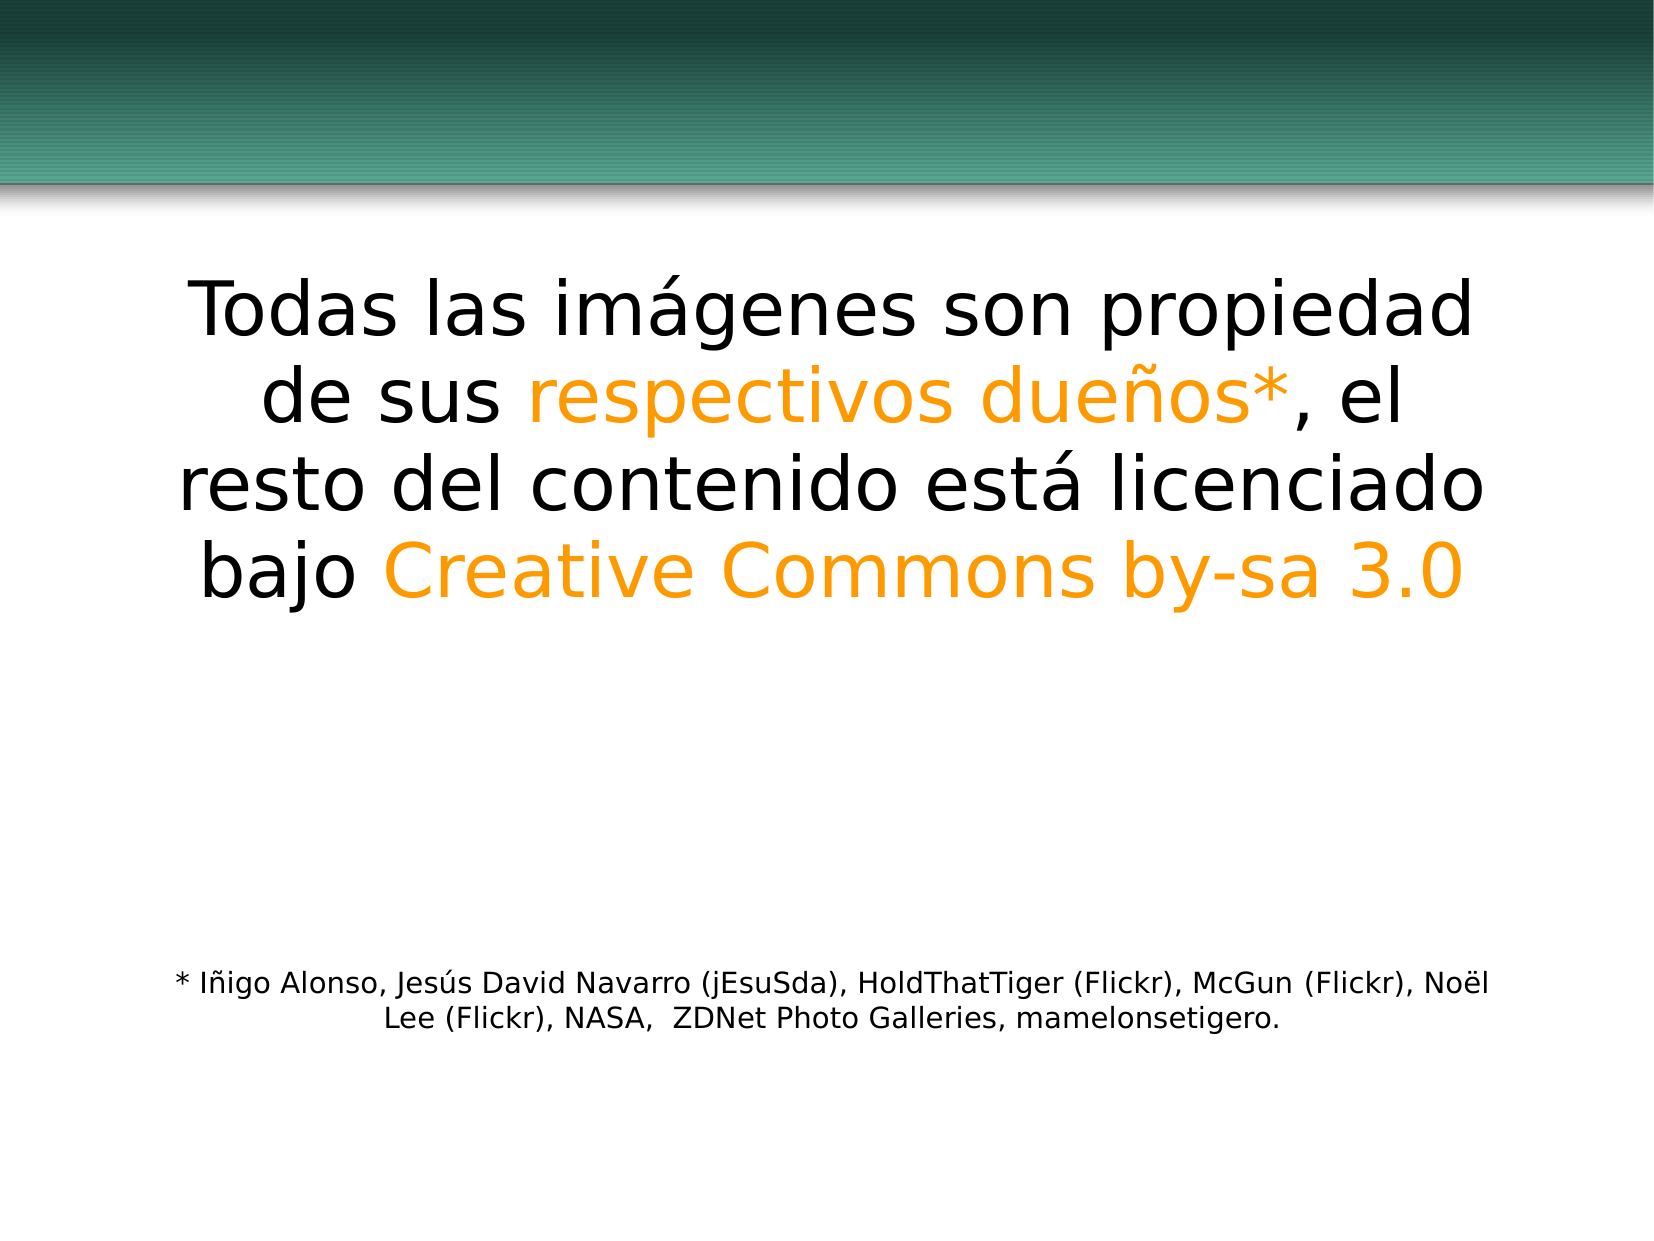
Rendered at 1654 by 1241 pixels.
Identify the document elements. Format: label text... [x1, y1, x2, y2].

text_box * Iñigo Alonso, Jesús David Navarro (jEsuSda), HoldThatTiger (Flickr), McGun (Flickr), Noël Lee (Flickr), NASA, ZDNet Photo Galleries, mamelonsetigero. [157, 897, 1508, 1105]
text_box Todas las imágenes son propiedad de sus respectivos dueños*, el resto del contenido está licenciado bajo Creative Commons by-sa 3.0 [157, 206, 1508, 709]
picture [0, 0, 1654, 225]
